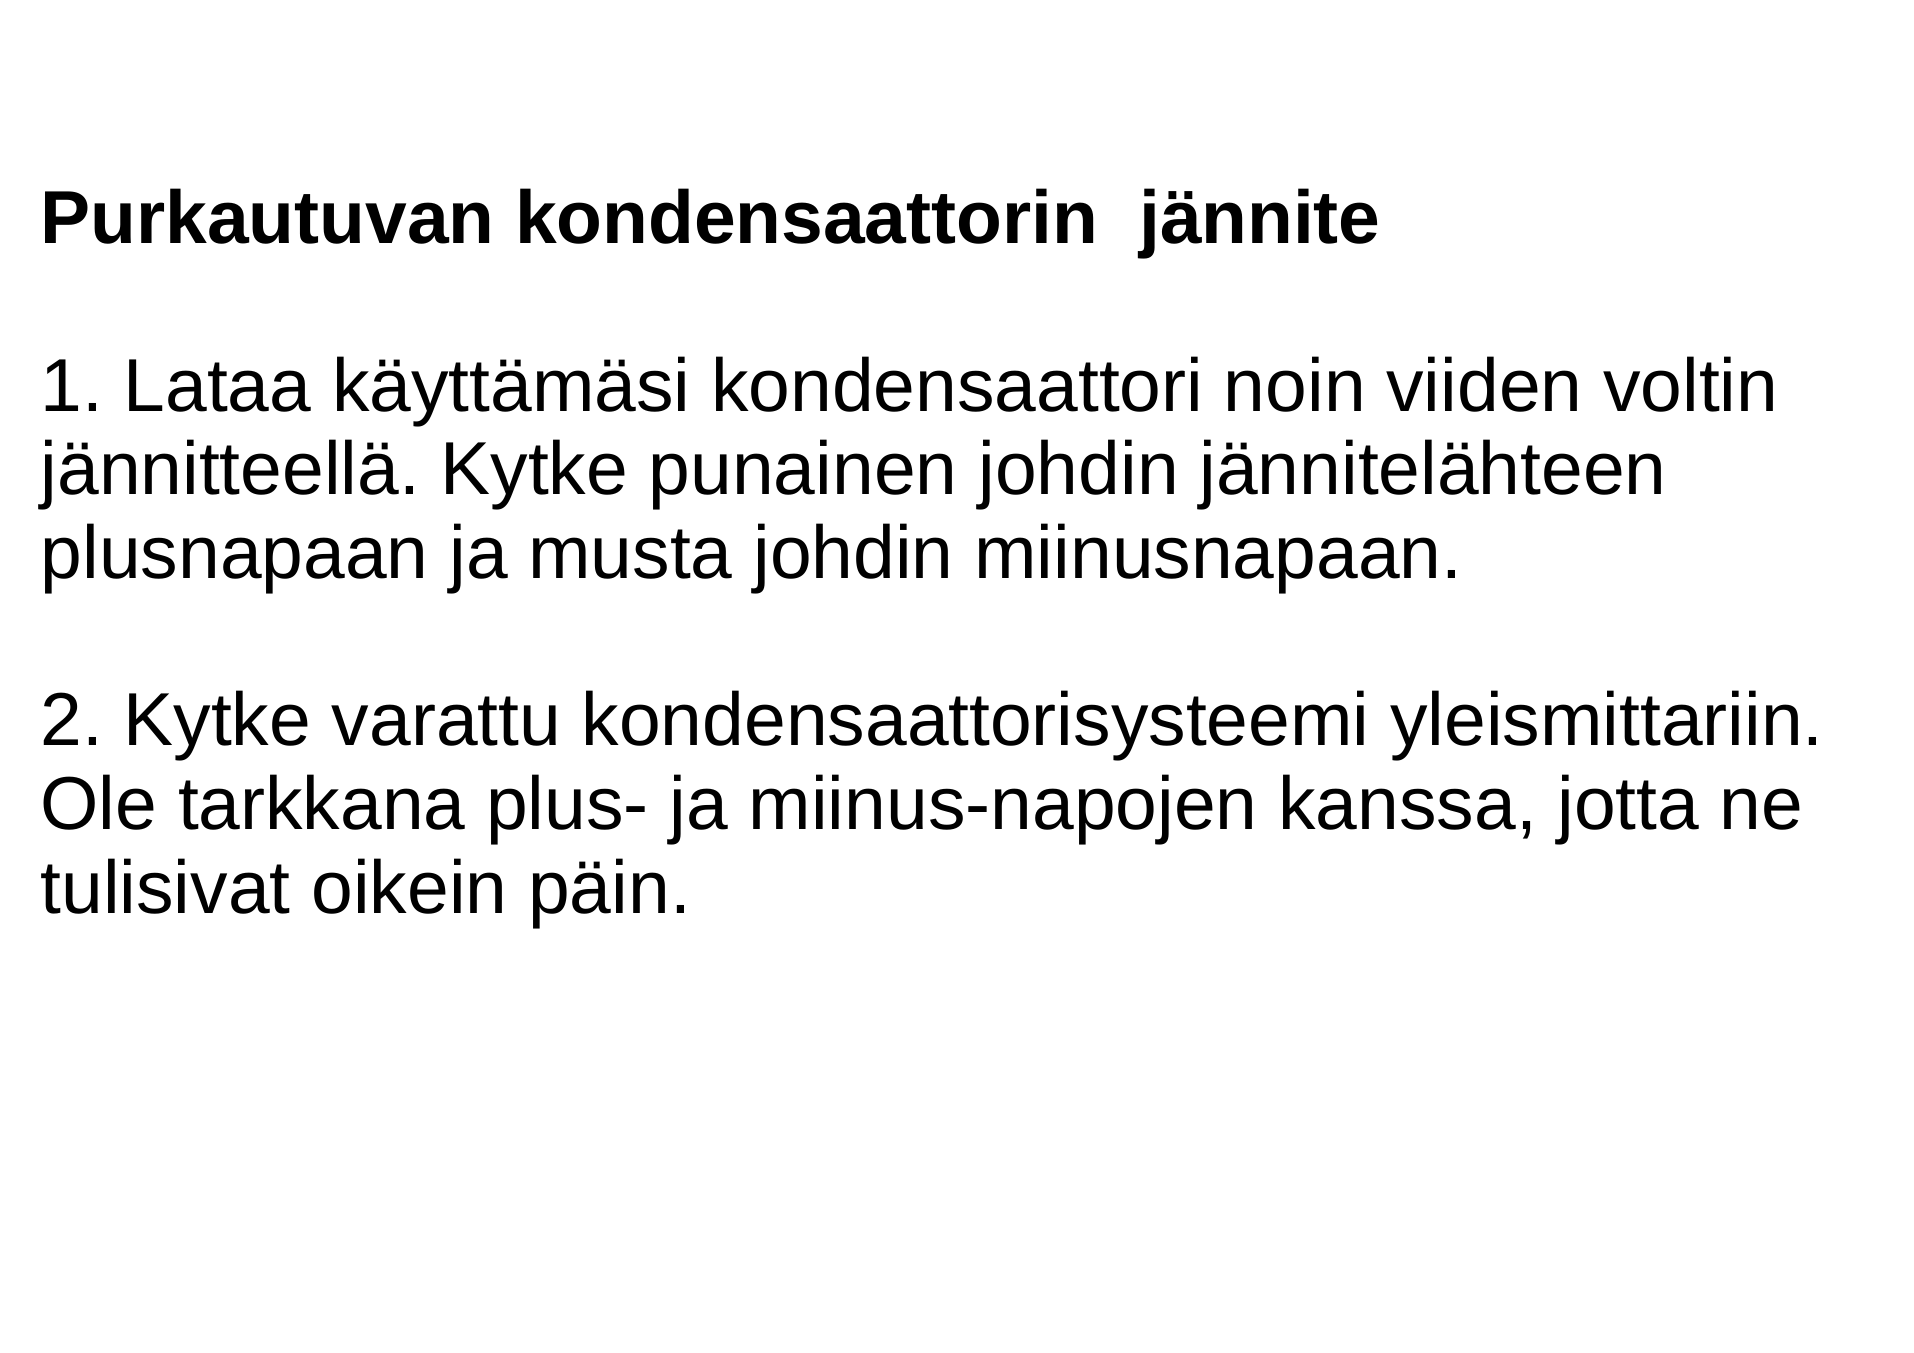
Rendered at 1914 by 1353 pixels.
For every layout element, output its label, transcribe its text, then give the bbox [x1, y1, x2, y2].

text_box Purkautuvan kondensaattorin jännite 1. Lataa käyttämäsi kondensaattori noin viiden voltin jännitteellä. Kytke punainen johdin jännitelähteen plusnapaan ja musta johdin miinusnapaan. 2. Kytke varattu kondensaattorisysteemi yleismittariin. Ole tarkkana plus- ja miinus-napojen kanssa, jotta ne tulisivat oikein päin. [25, 164, 1914, 1097]
